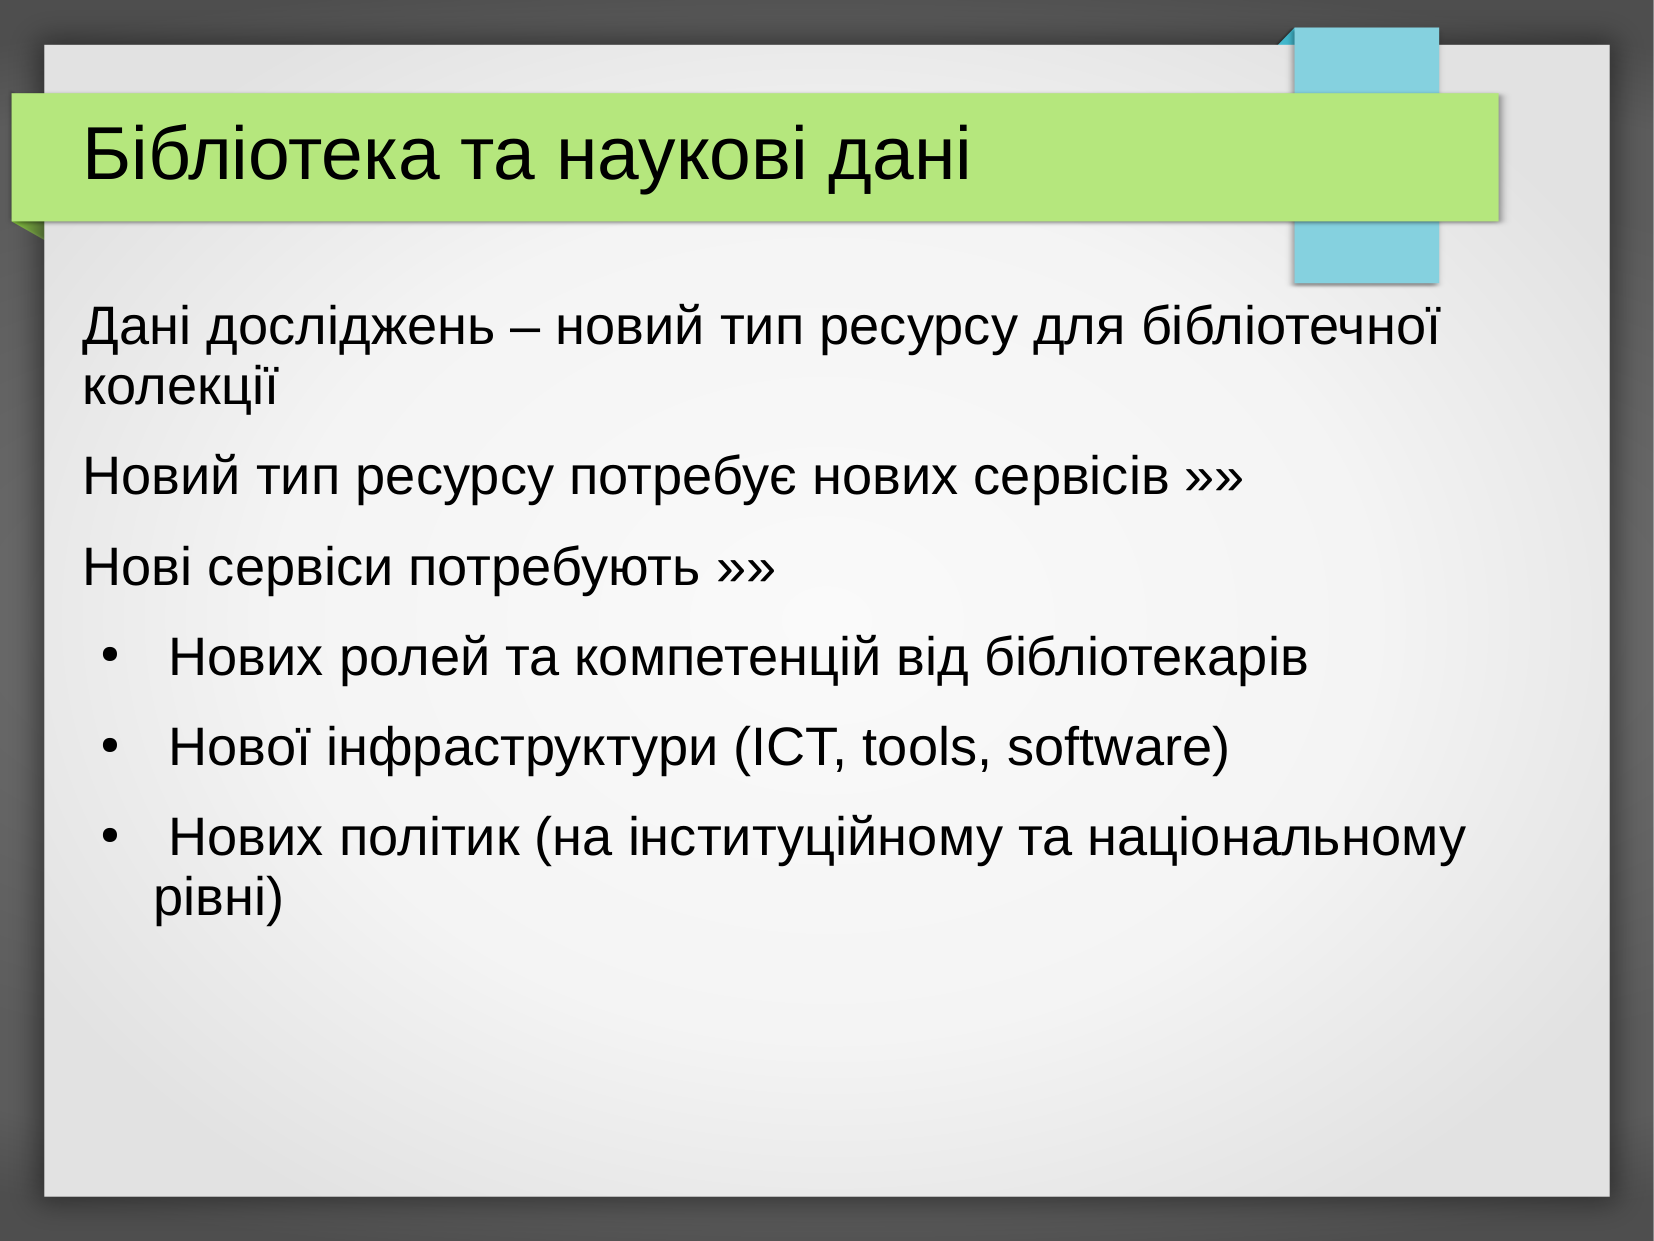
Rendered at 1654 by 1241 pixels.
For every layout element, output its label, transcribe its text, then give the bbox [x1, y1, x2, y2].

title Бібліотека та наукові дані [82, 94, 1264, 213]
picture [0, 0, 1654, 1241]
list Дані досліджень – новий тип ресурсу для бібліотечної колекції Новий тип ресурсу потребує нових сервісів »» Нові сервіси потребують »» Нових ролей та компетенцій від бібліотекарів Нової інфраструктури (ICT, tools, software) Нових політик (на інституційному та національному рівні) [82, 295, 1571, 1015]
